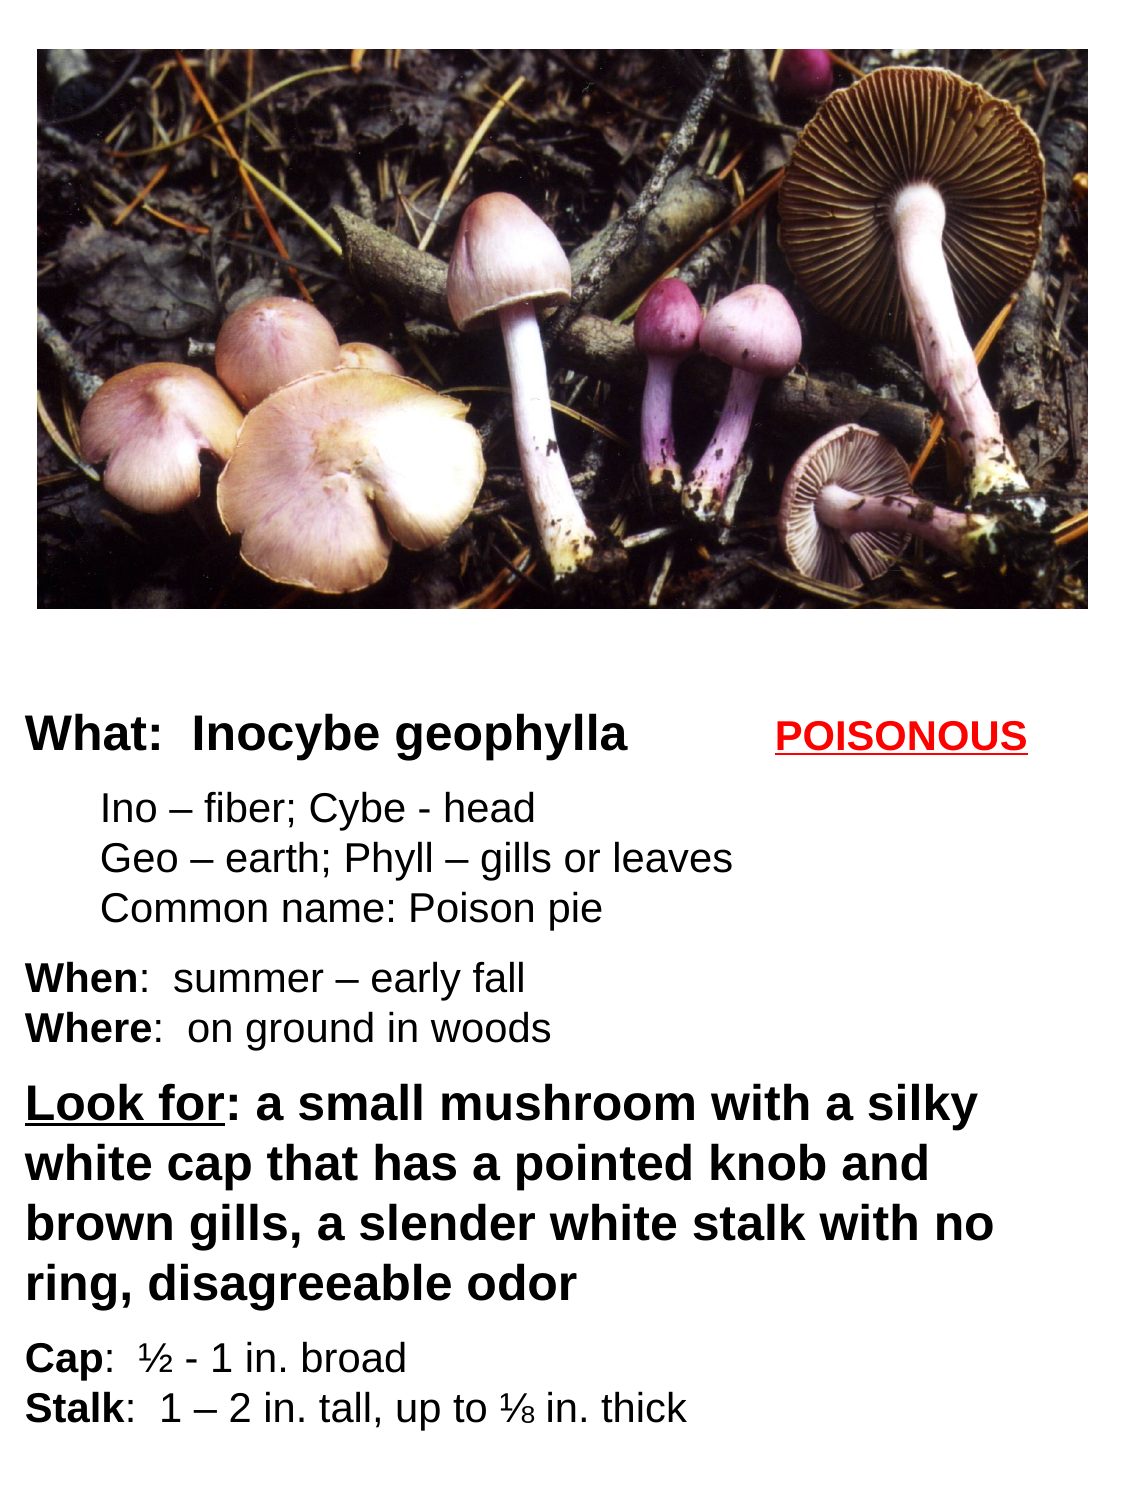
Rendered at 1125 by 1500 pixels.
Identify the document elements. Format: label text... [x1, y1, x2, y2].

picture [37, 49, 1088, 609]
text_box What: Inocybe geophylla POISONOUS Ino – fiber; Cybe - head Geo – earth; Phyll – gills or leaves Common name: Poison pie When: summer – early fall Where: on ground in woods Look for: a small mushroom with a silky white cap that has a pointed knob and brown gills, a slender white stalk with no ring, disagreeable odor Cap: ½ - 1 in. broad Stalk: 1 – 2 in. tall, up to ⅛ in. thick [24, 700, 1088, 1431]
